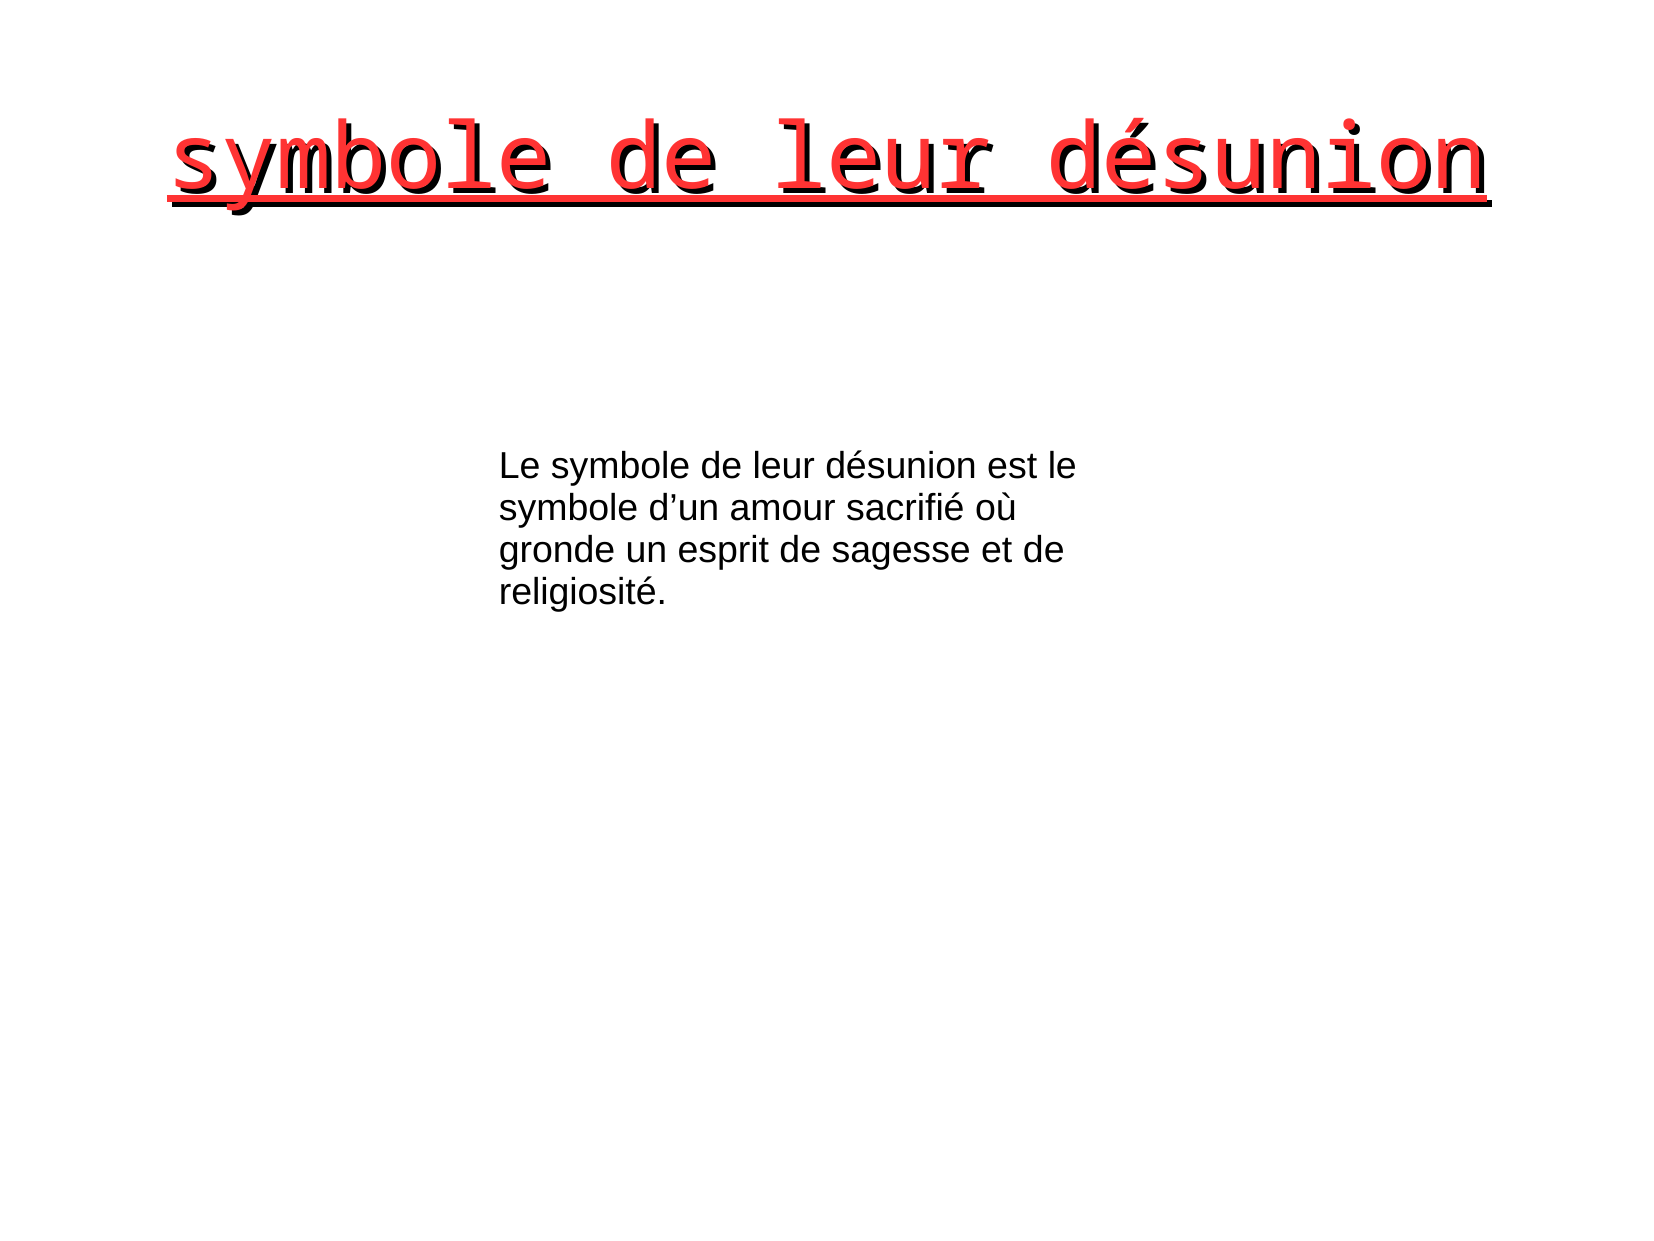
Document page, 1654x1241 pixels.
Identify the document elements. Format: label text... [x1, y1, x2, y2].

text_box Le symbole de leur désunion est le symbole d’un amour sacrifié où gronde un esprit de sagesse et de religiosité. [484, 437, 1134, 662]
title symbole de leur désunion [82, 49, 1571, 257]
